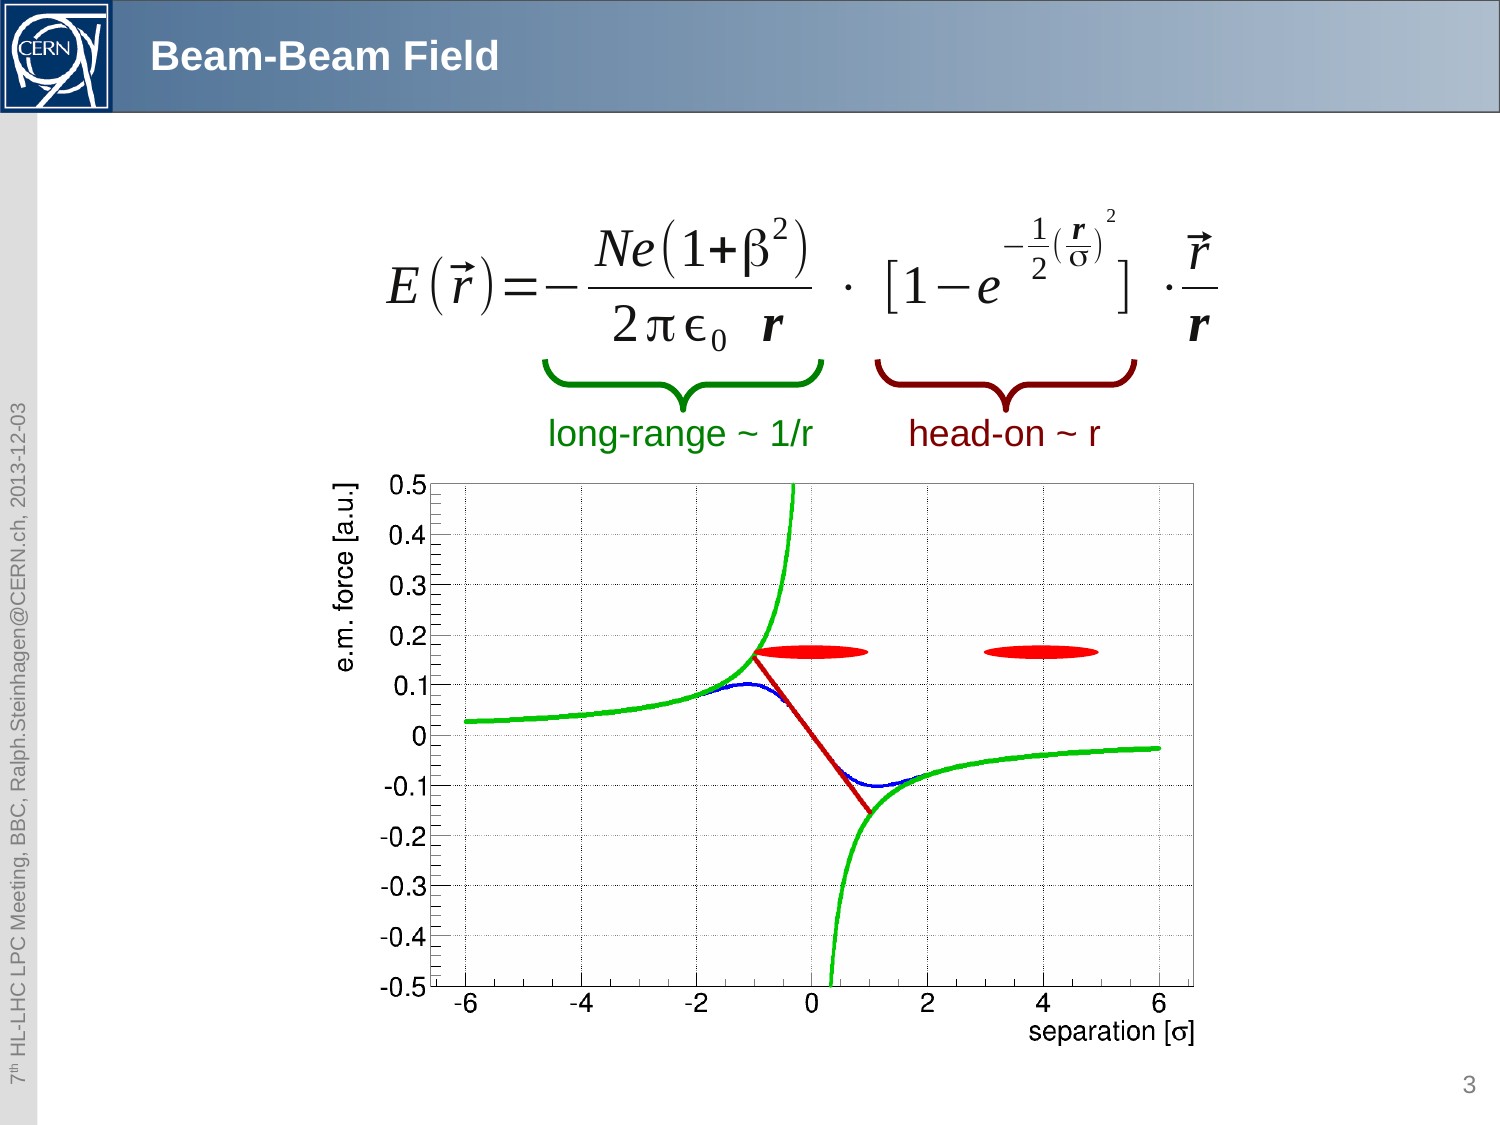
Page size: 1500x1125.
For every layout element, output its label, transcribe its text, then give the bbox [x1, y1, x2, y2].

text_box [983, 645, 1099, 659]
picture [324, 472, 1211, 1056]
chart [369, 204, 1233, 360]
text_box [753, 645, 869, 659]
picture [0, 0, 113, 113]
title Beam-Beam Field [150, 0, 1201, 113]
text_box head-on ~ r [893, 405, 1116, 463]
text_box long-range ~ 1/r [533, 405, 829, 463]
